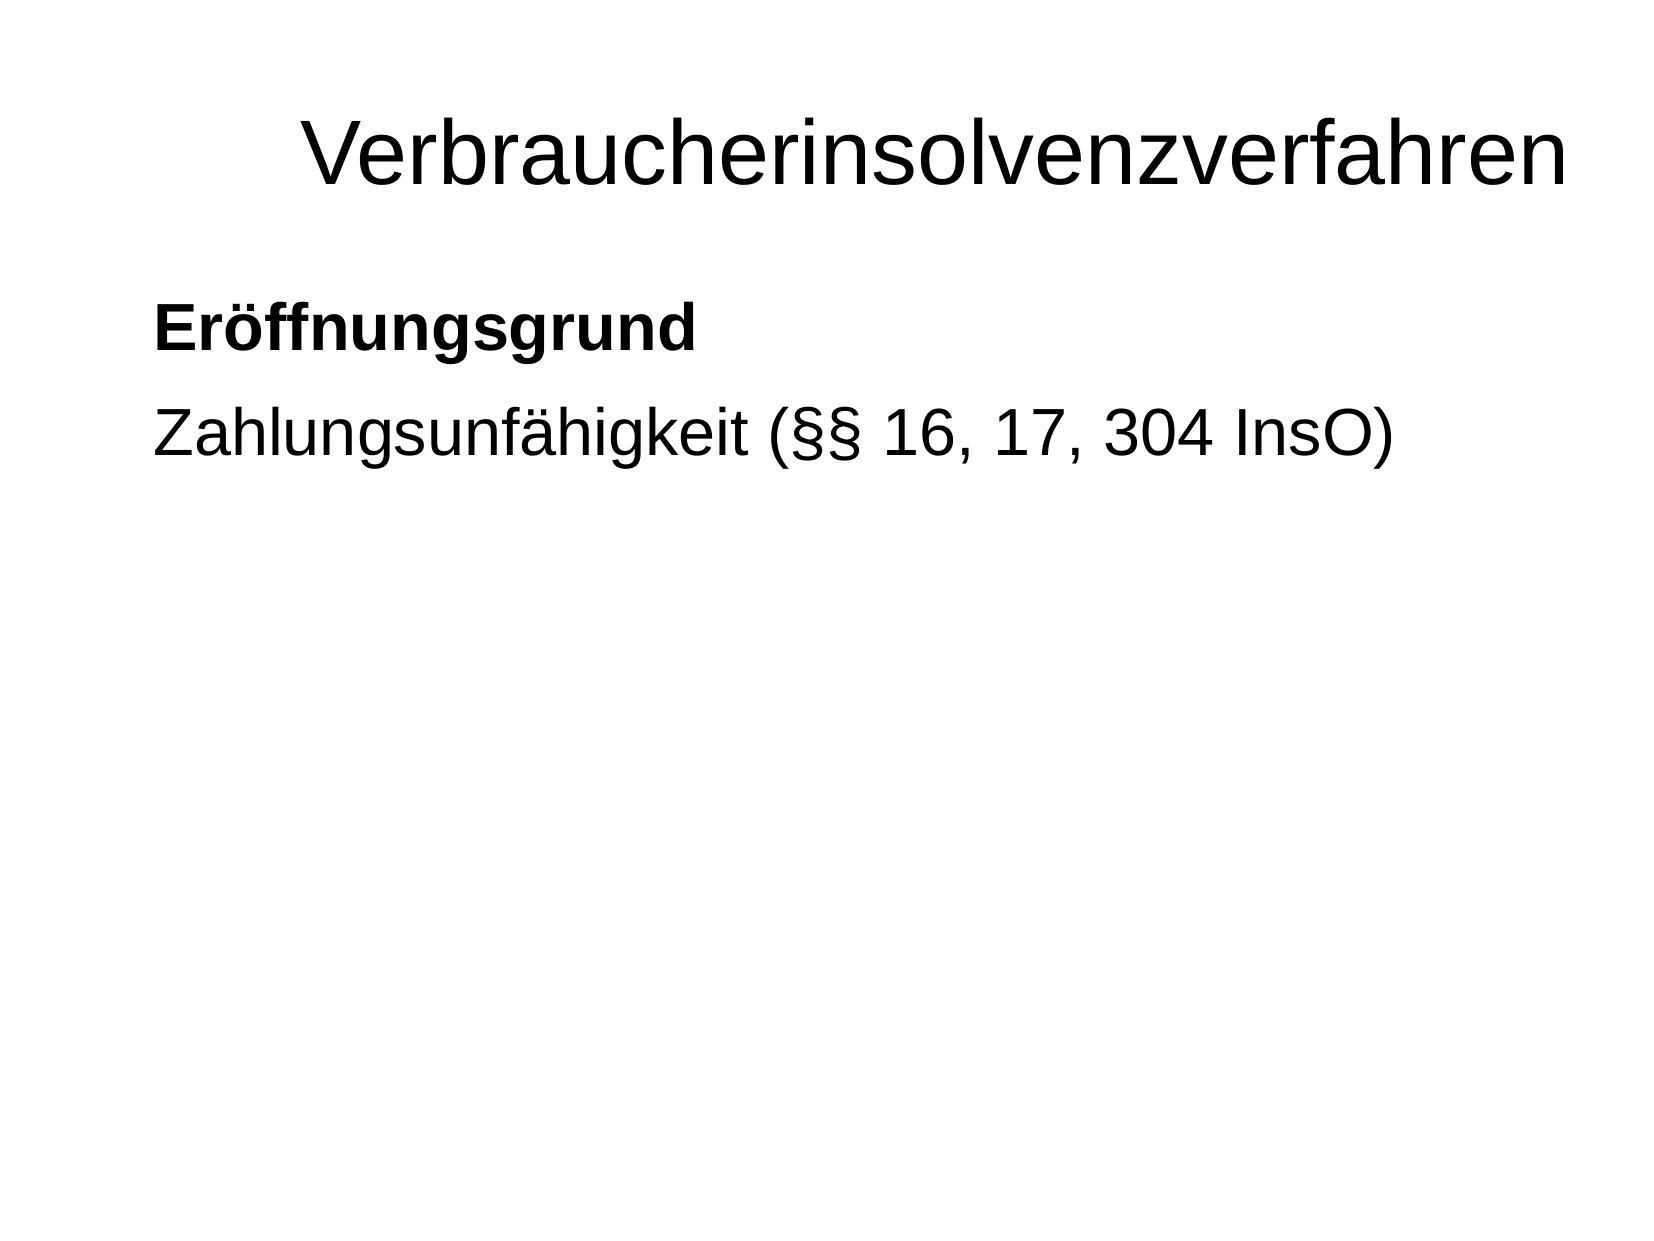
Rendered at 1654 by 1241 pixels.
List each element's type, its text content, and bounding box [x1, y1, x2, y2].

list Eröffnungsgrund Zahlungsunfähigkeit (§§ 16, 17, 304 InsO) [82, 290, 1571, 1109]
title Verbraucherinsolvenzverfahren [82, 49, 1571, 257]
